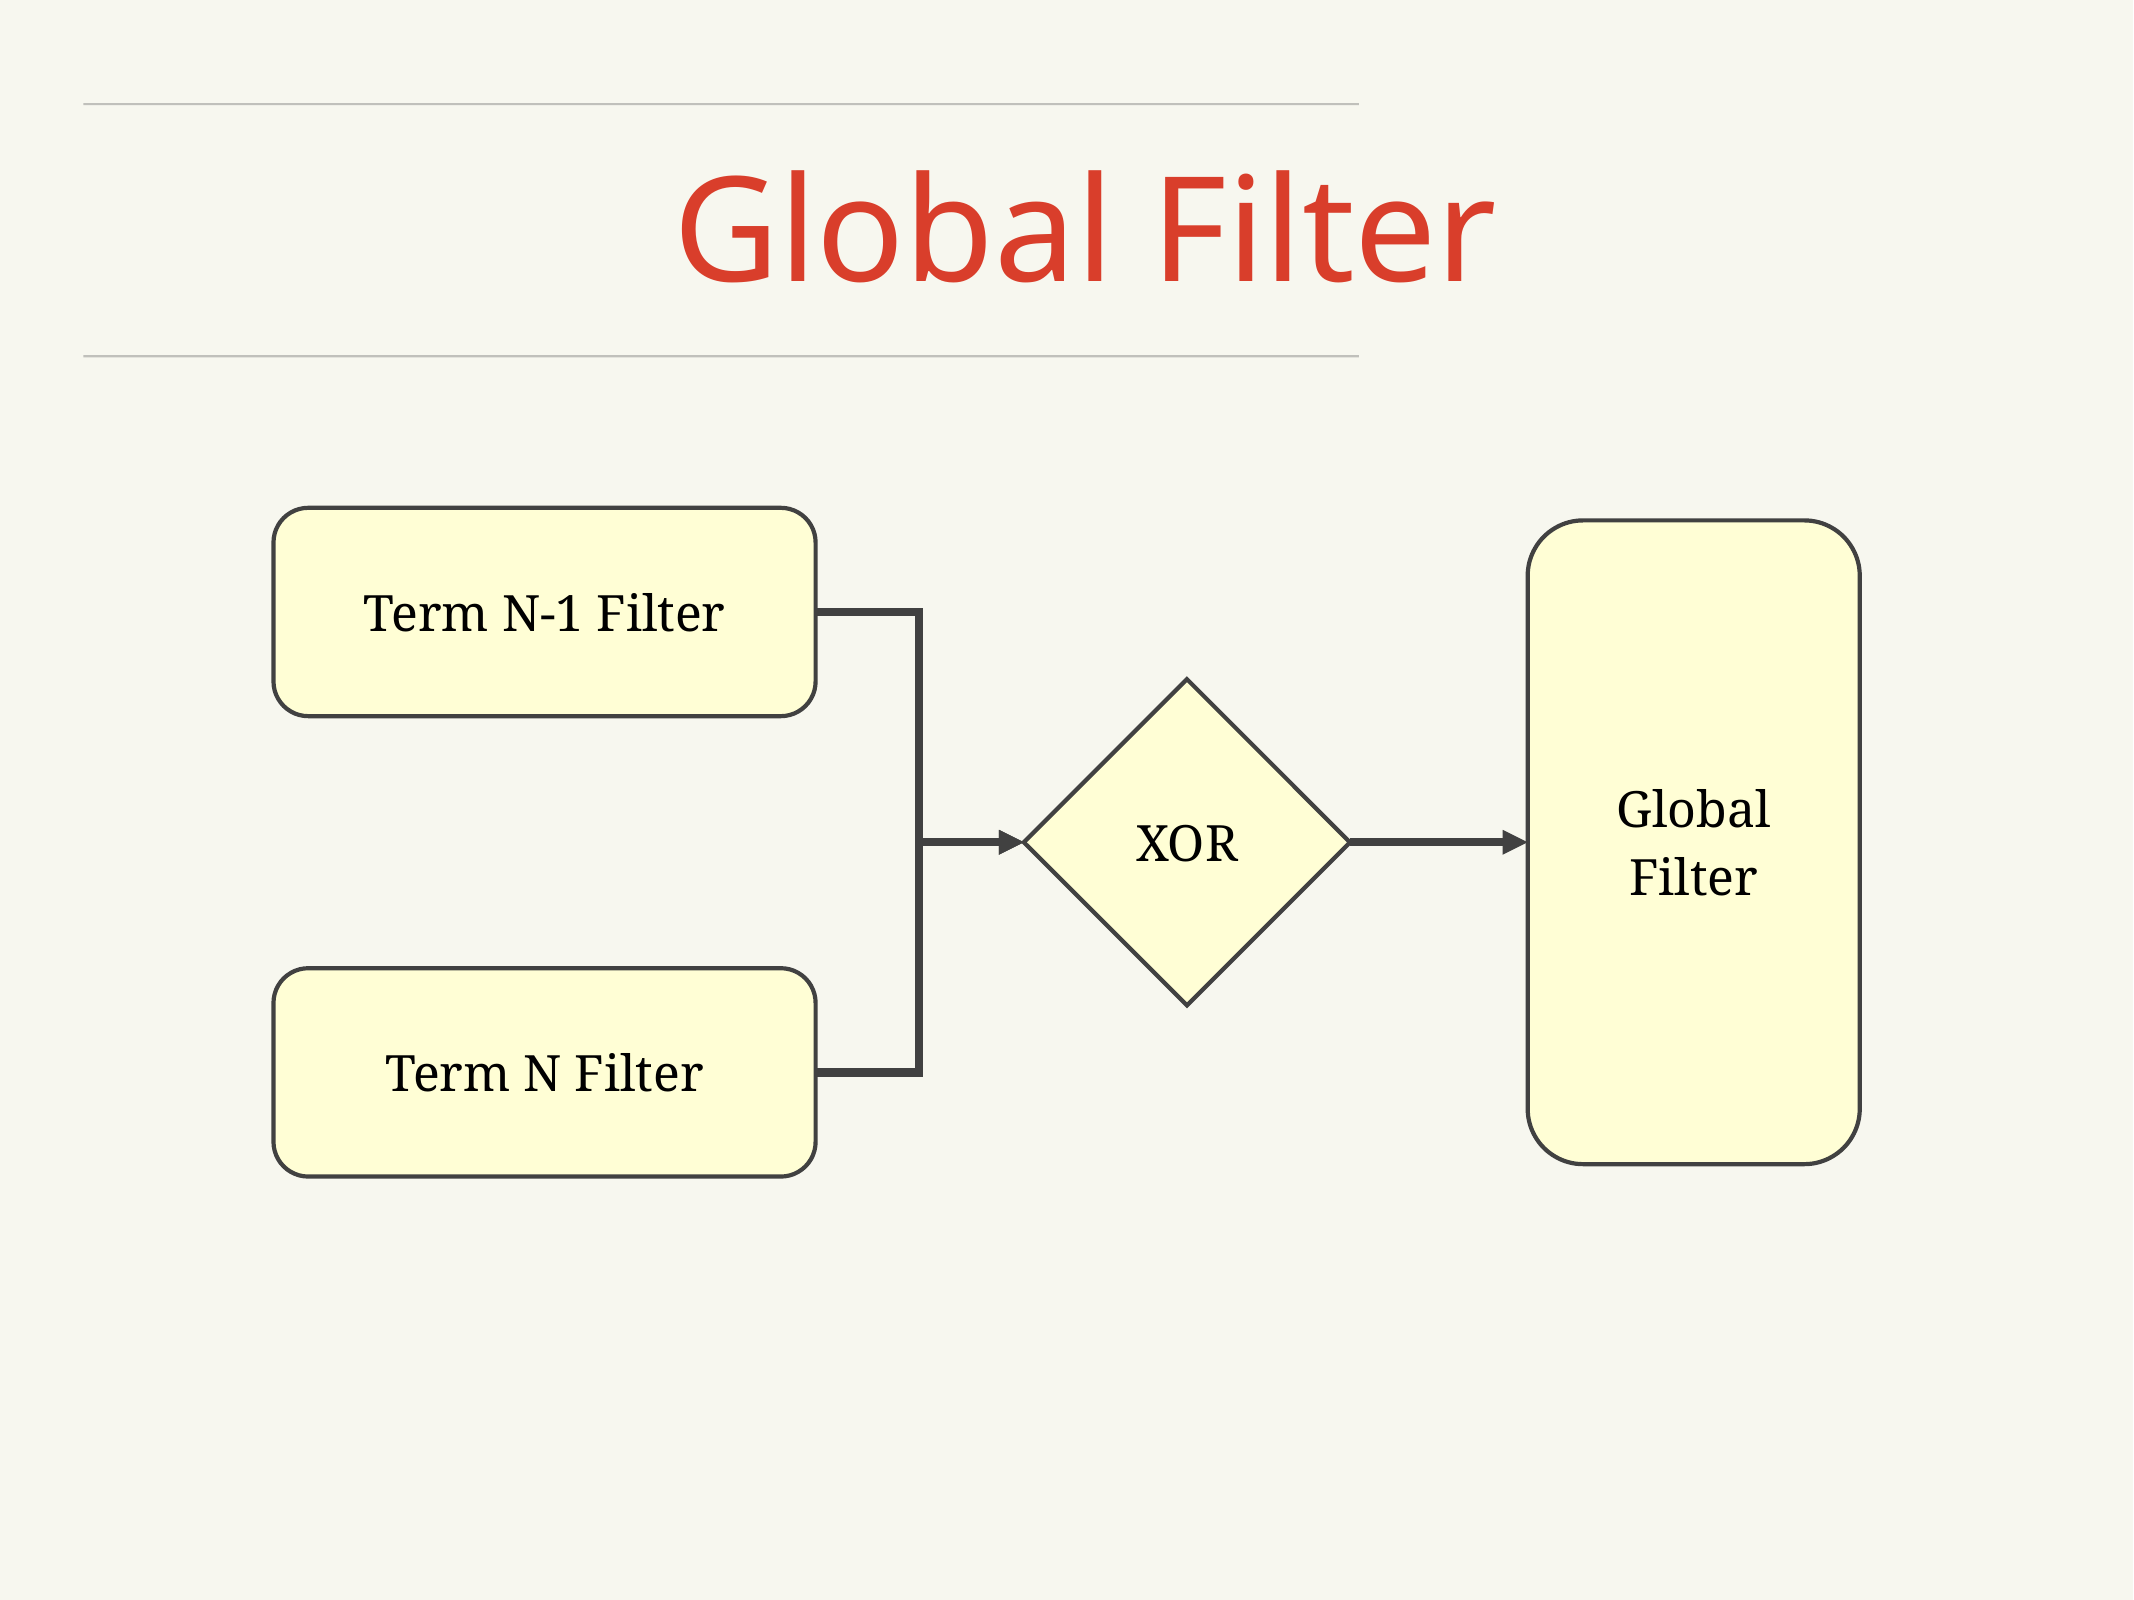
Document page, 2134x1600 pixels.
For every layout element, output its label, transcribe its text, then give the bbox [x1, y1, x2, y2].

text_box XOR [1023, 679, 1350, 1006]
text_box Global Filter [1527, 520, 1860, 1165]
text_box Term N-1 Filter [273, 507, 816, 717]
text_box Term N Filter [273, 968, 816, 1177]
title Global Filter [83, 131, 2050, 332]
